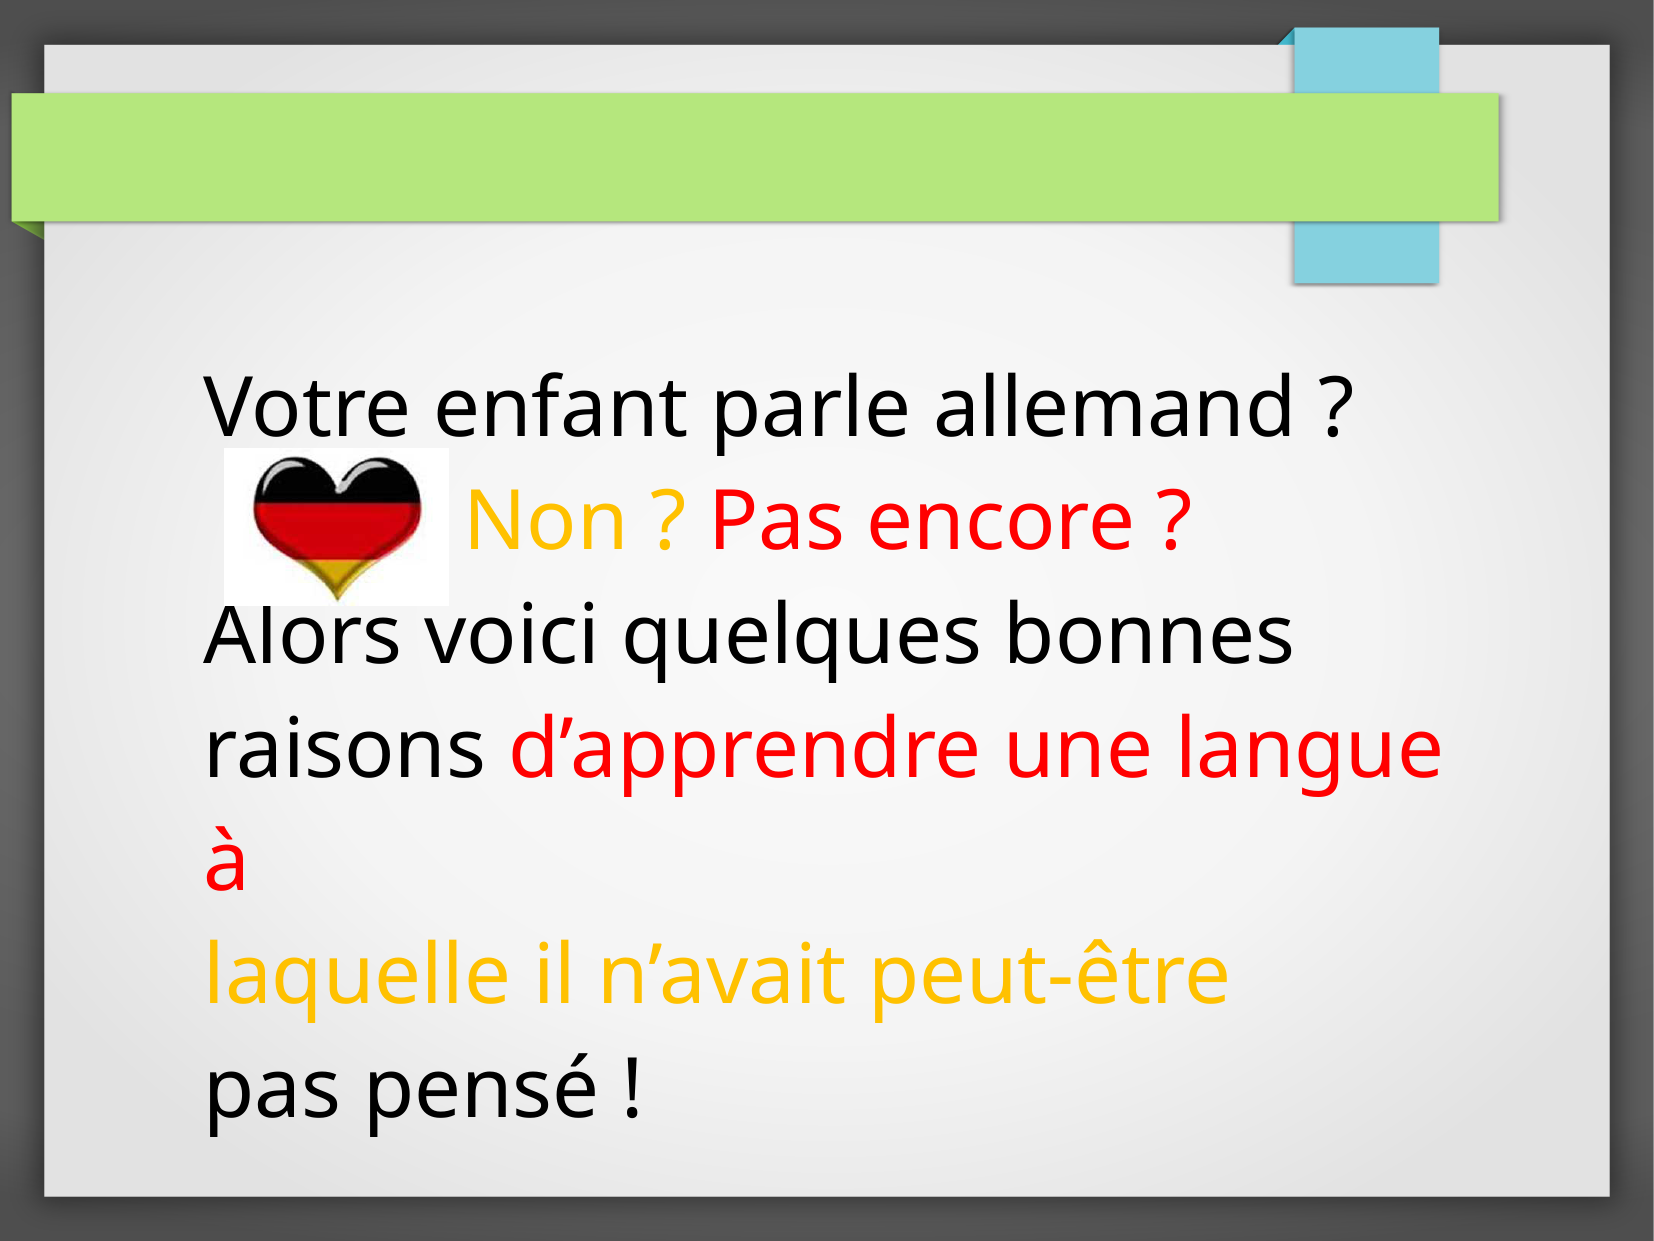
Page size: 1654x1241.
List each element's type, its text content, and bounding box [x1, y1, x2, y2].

text_box Votre enfant parle allemand ? Non ? Pas encore ? Alors voici quelques bonnes raisons d’apprendre une langue à laquelle il n’avait peut-être pas pensé ! [188, 340, 1469, 1052]
picture [0, 0, 1654, 1241]
